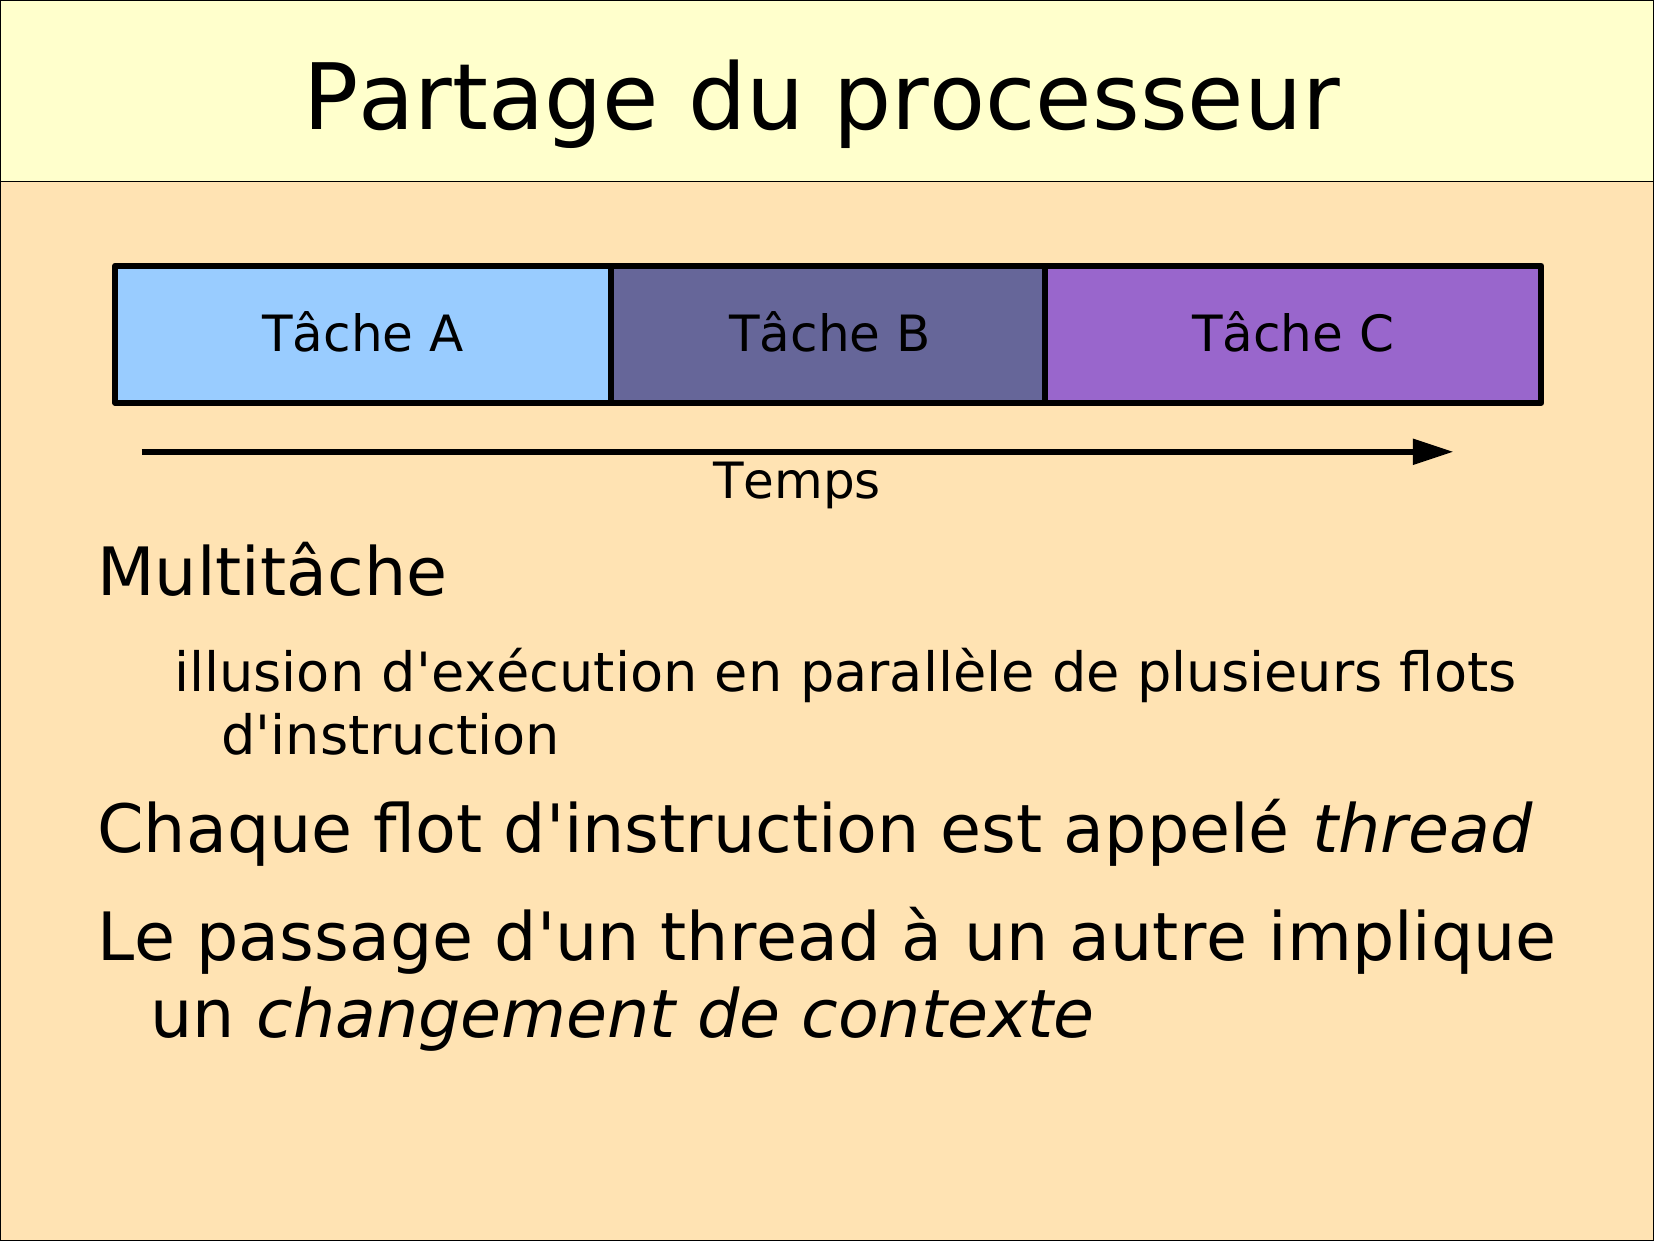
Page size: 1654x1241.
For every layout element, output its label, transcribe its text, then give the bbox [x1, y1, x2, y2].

title Partage du processeur [114, 38, 1531, 158]
text_box Tâche B [611, 265, 1045, 403]
text_box Tâche C [1045, 265, 1542, 403]
text_box Tâche A [115, 265, 611, 403]
list Multitâche illusion d'exécution en parallèle de plusieurs flots d'instruction Chaque flot d'instruction est appelé thread Le passage d'un thread à un autre implique un changement de contexte [79, 533, 1568, 1179]
